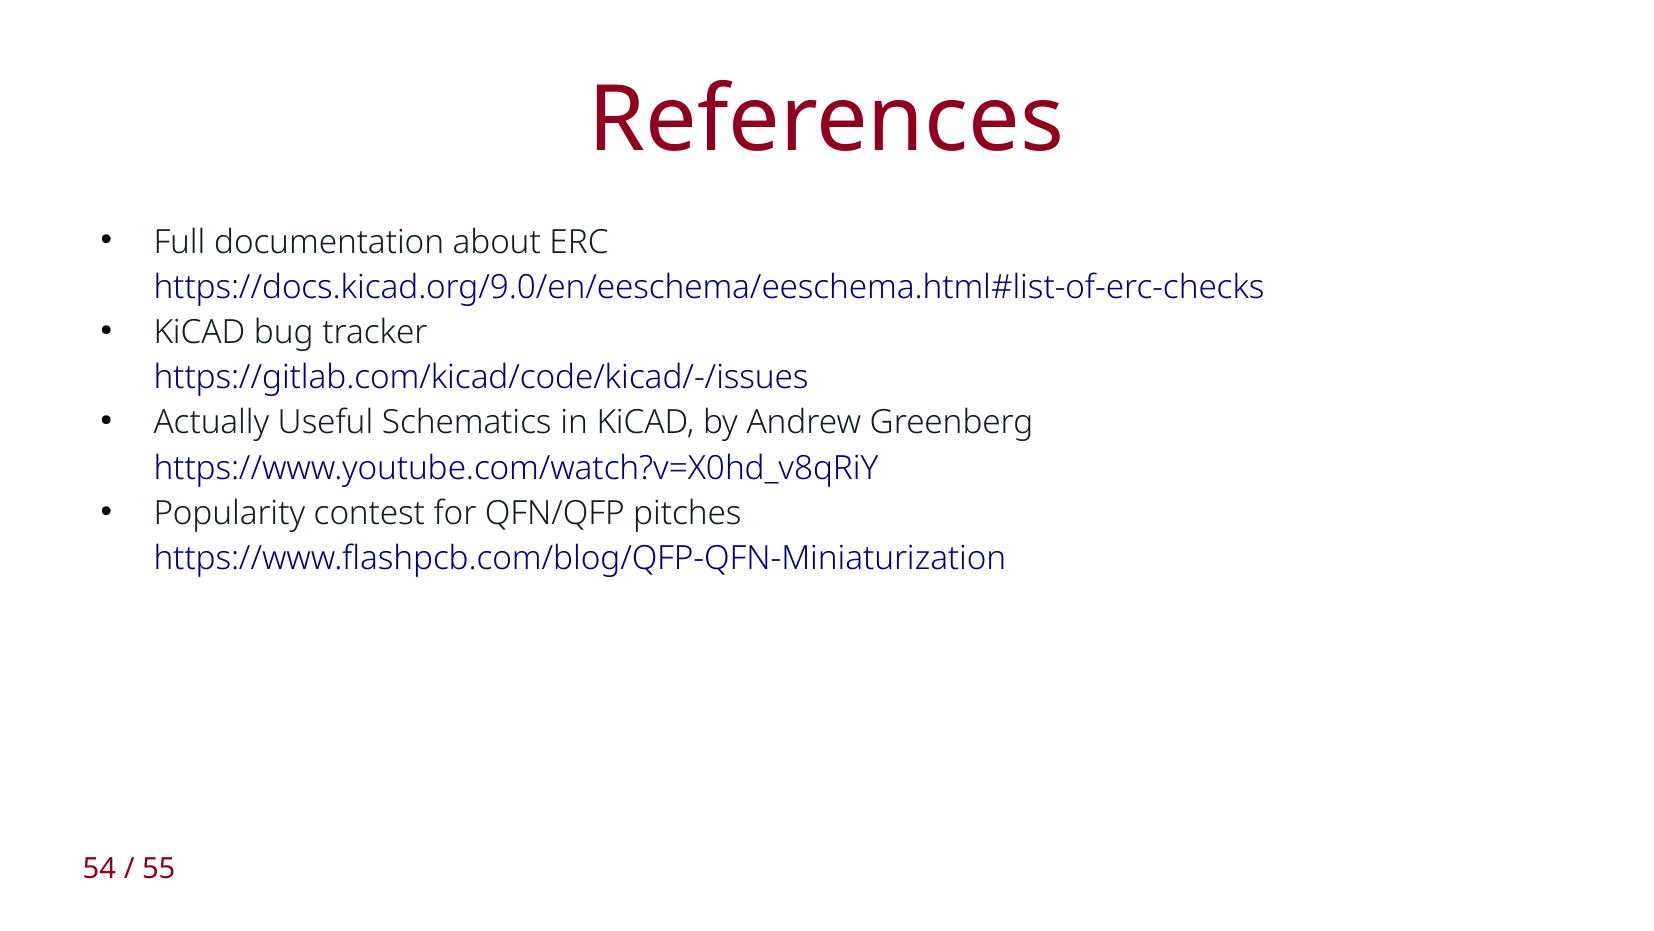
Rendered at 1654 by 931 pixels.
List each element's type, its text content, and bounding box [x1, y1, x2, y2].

list Full documentation about ERC https://docs.kicad.org/9.0/en/eeschema/eeschema.html#list-of-erc-checks KiCAD bug tracker https://gitlab.com/kicad/code/kicad/-/issues Actually Useful Schematics in KiCAD, by Andrew Greenberg https://www.youtube.com/watch?v=X0hd_v8qRiY Popularity contest for QFN/QFP pitches https://www.flashpcb.com/blog/QFP-QFN-Miniaturization [82, 217, 1571, 758]
title References [82, 37, 1571, 193]
